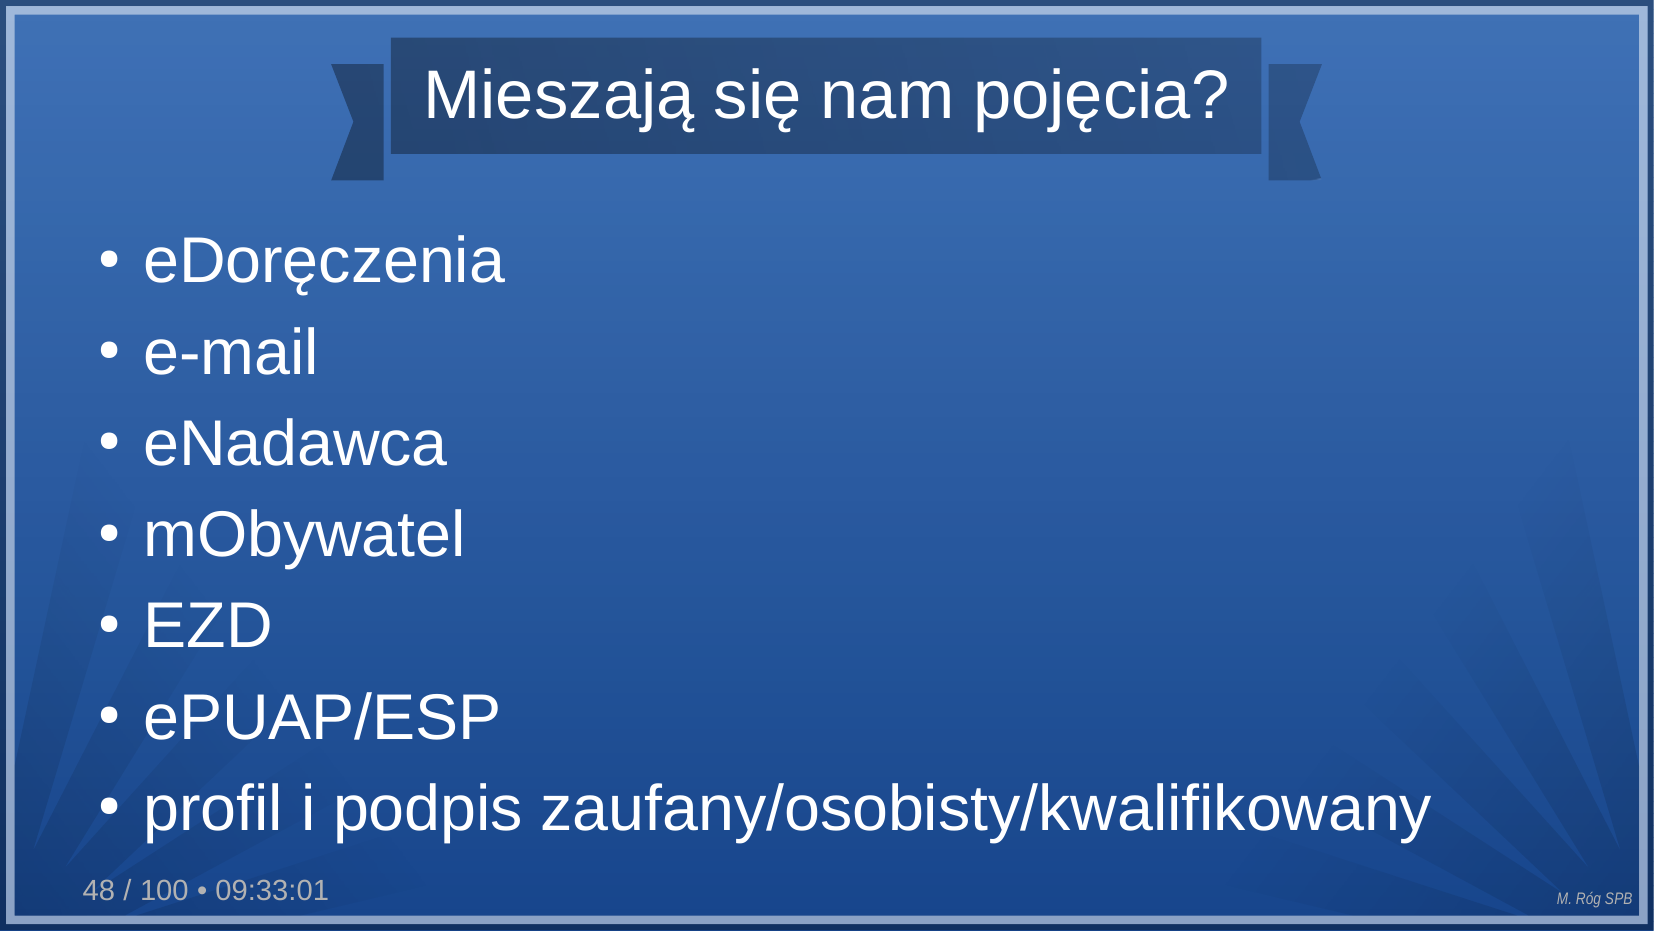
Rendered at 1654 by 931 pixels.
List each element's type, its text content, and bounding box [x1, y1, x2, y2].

list eDoręczenia e-mail eNadawca mObywatel EZD ePUAP/ESP profil i podpis zaufany/osobisty/kwalifikowany [82, 224, 1571, 848]
title Mieszają się nam pojęcia? [389, 35, 1264, 154]
